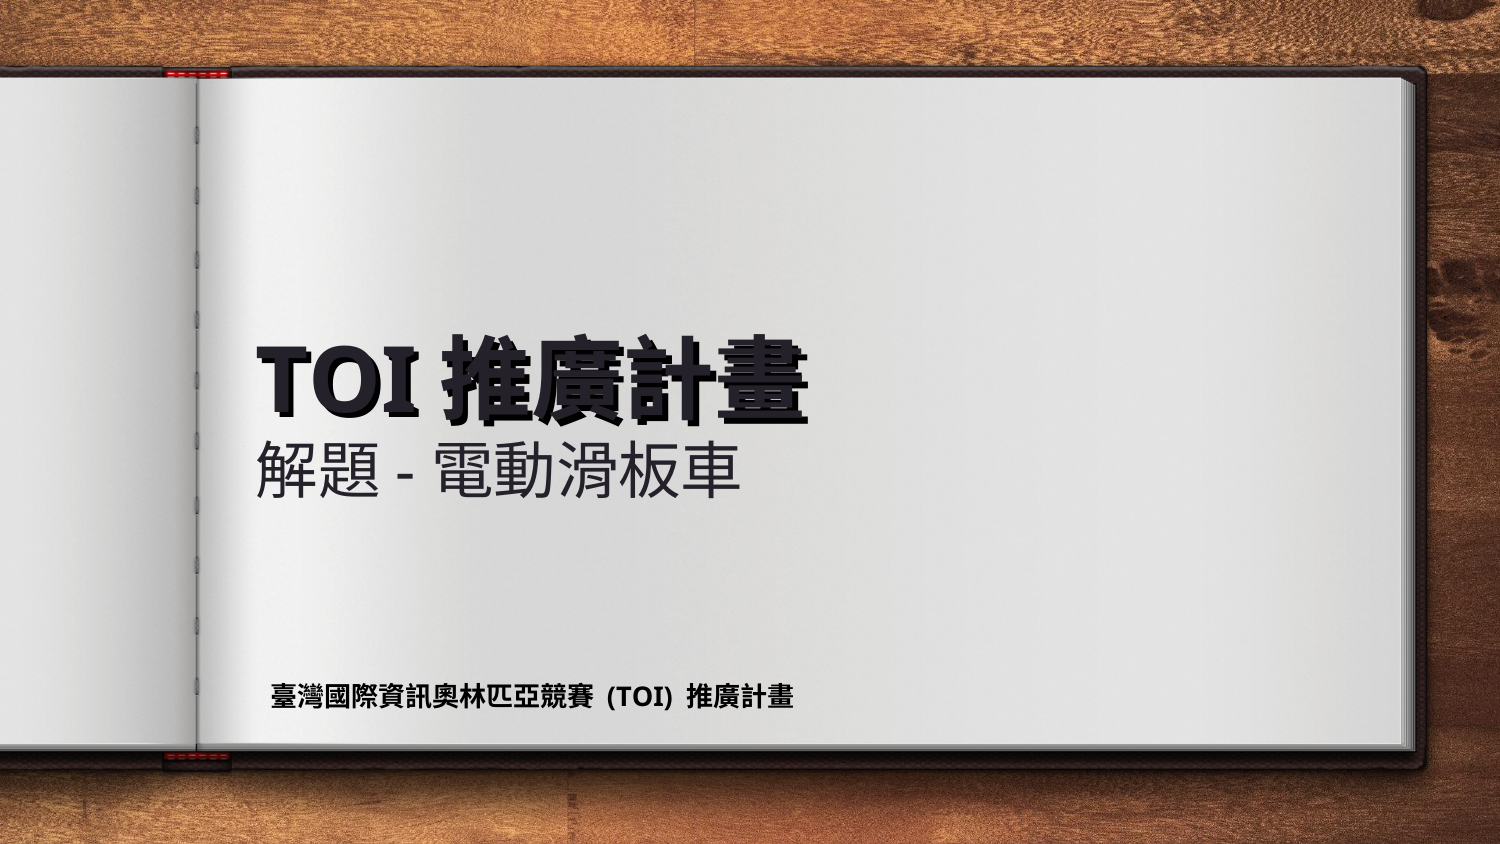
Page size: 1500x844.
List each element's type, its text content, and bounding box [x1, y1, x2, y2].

title TOI推廣計畫 解題-電動滑板車 [240, 262, 894, 565]
